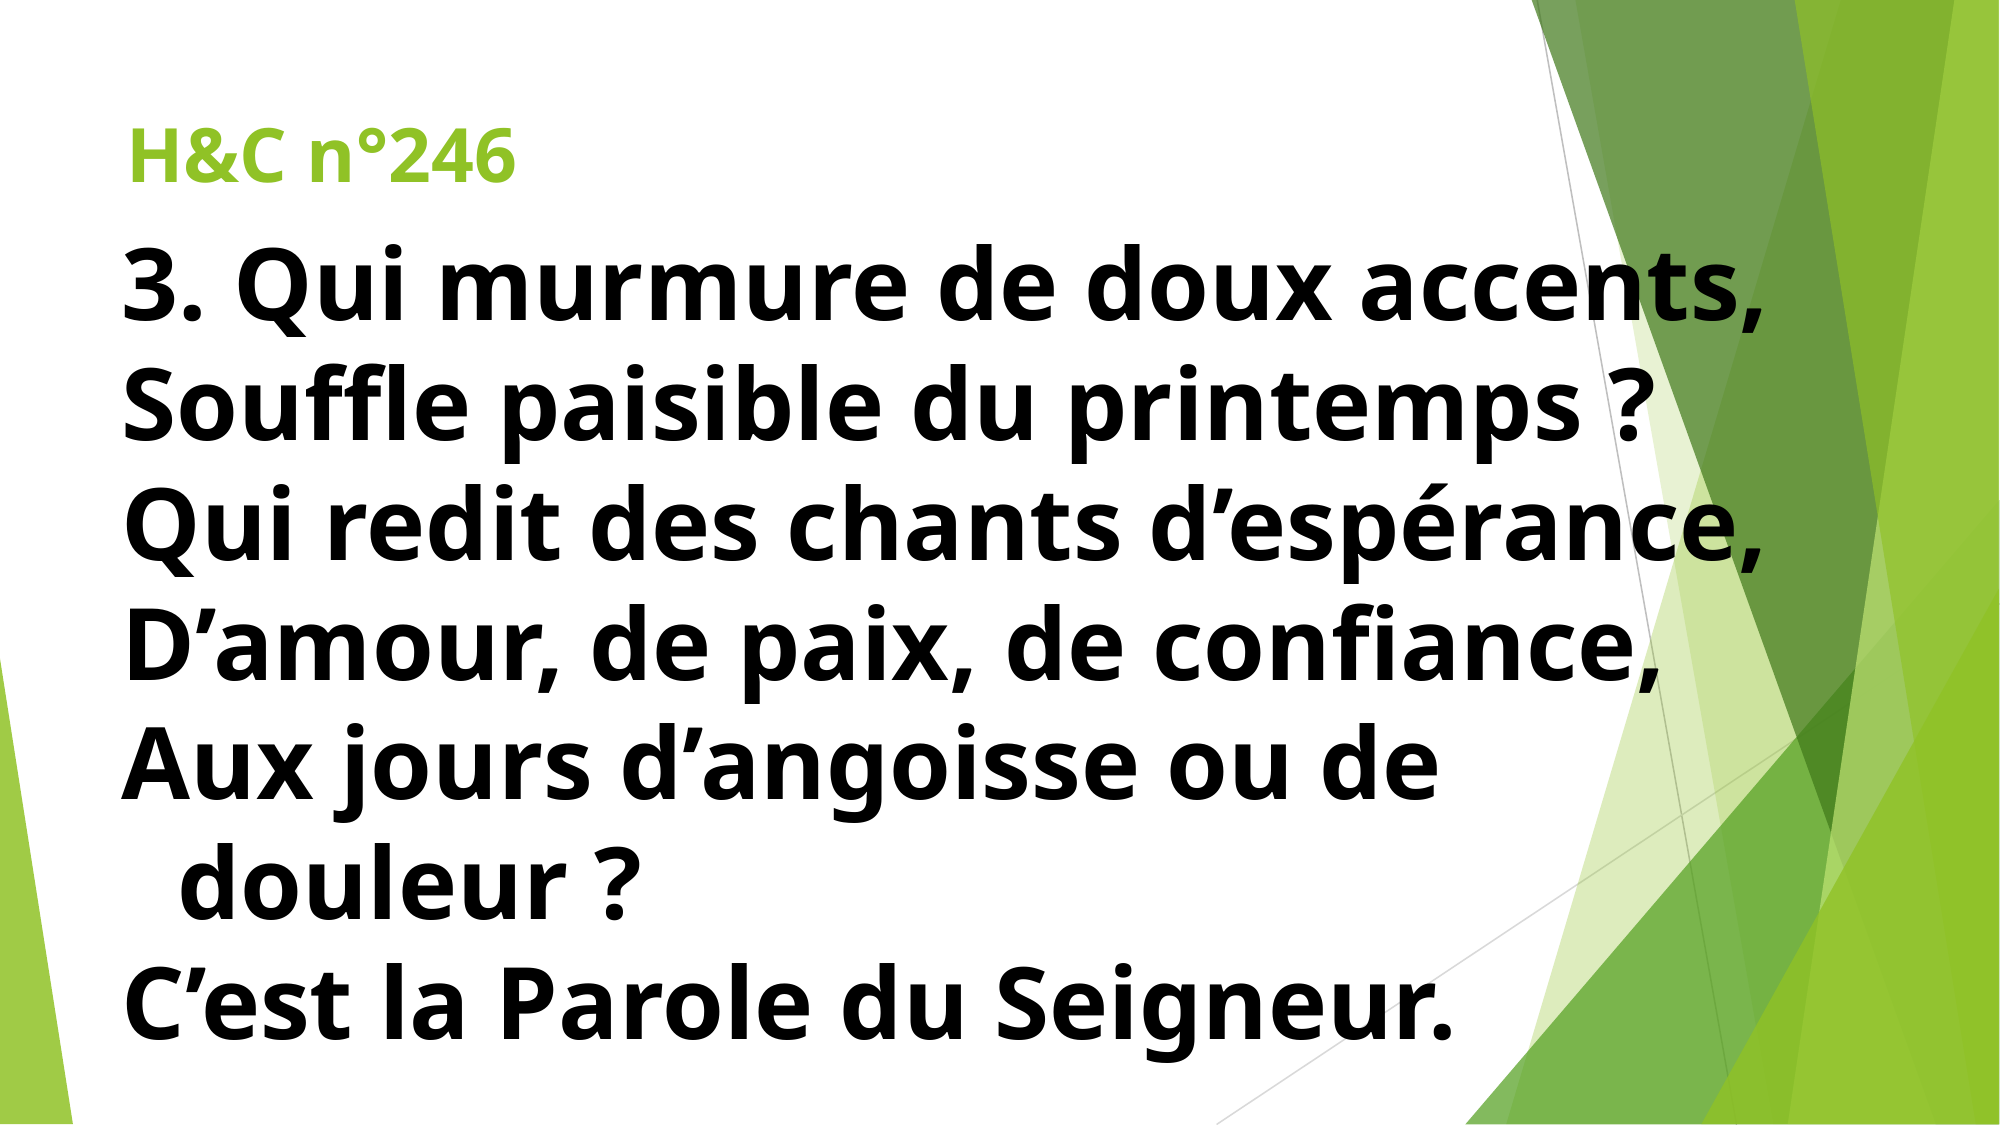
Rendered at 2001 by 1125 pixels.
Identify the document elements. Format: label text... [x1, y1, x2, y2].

text_box H&C n°246 [111, 99, 1522, 212]
text_box 3. Qui murmure de doux accents, Souffle paisible du printemps ? Qui redit des chants d’espérance, D’amour, de paix, de confiance, Aux jours d’angoisse ou de douleur ? C’est la Parole du Seigneur. [106, 212, 1949, 1063]
